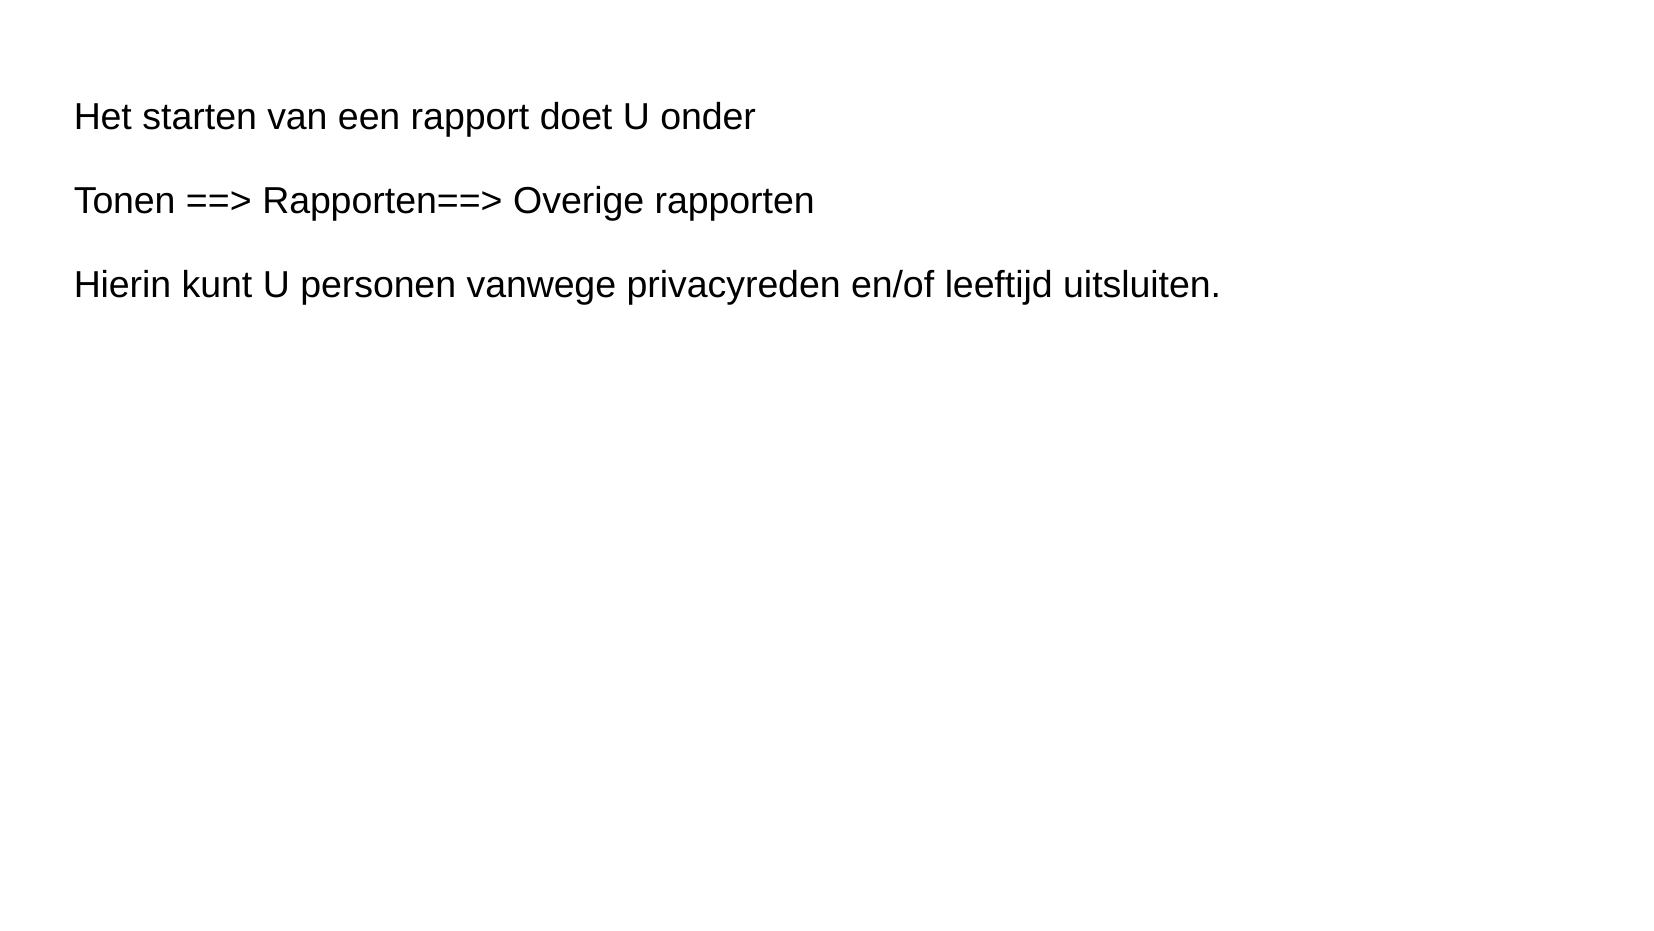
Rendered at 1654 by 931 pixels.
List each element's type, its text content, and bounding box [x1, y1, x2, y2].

text_box Het starten van een rapport doet U onder Tonen ==> Rapporten==> Overige rapporten Hierin kunt U personen vanwege privacyreden en/of leeftijd uitsluiten. [59, 88, 1654, 314]
